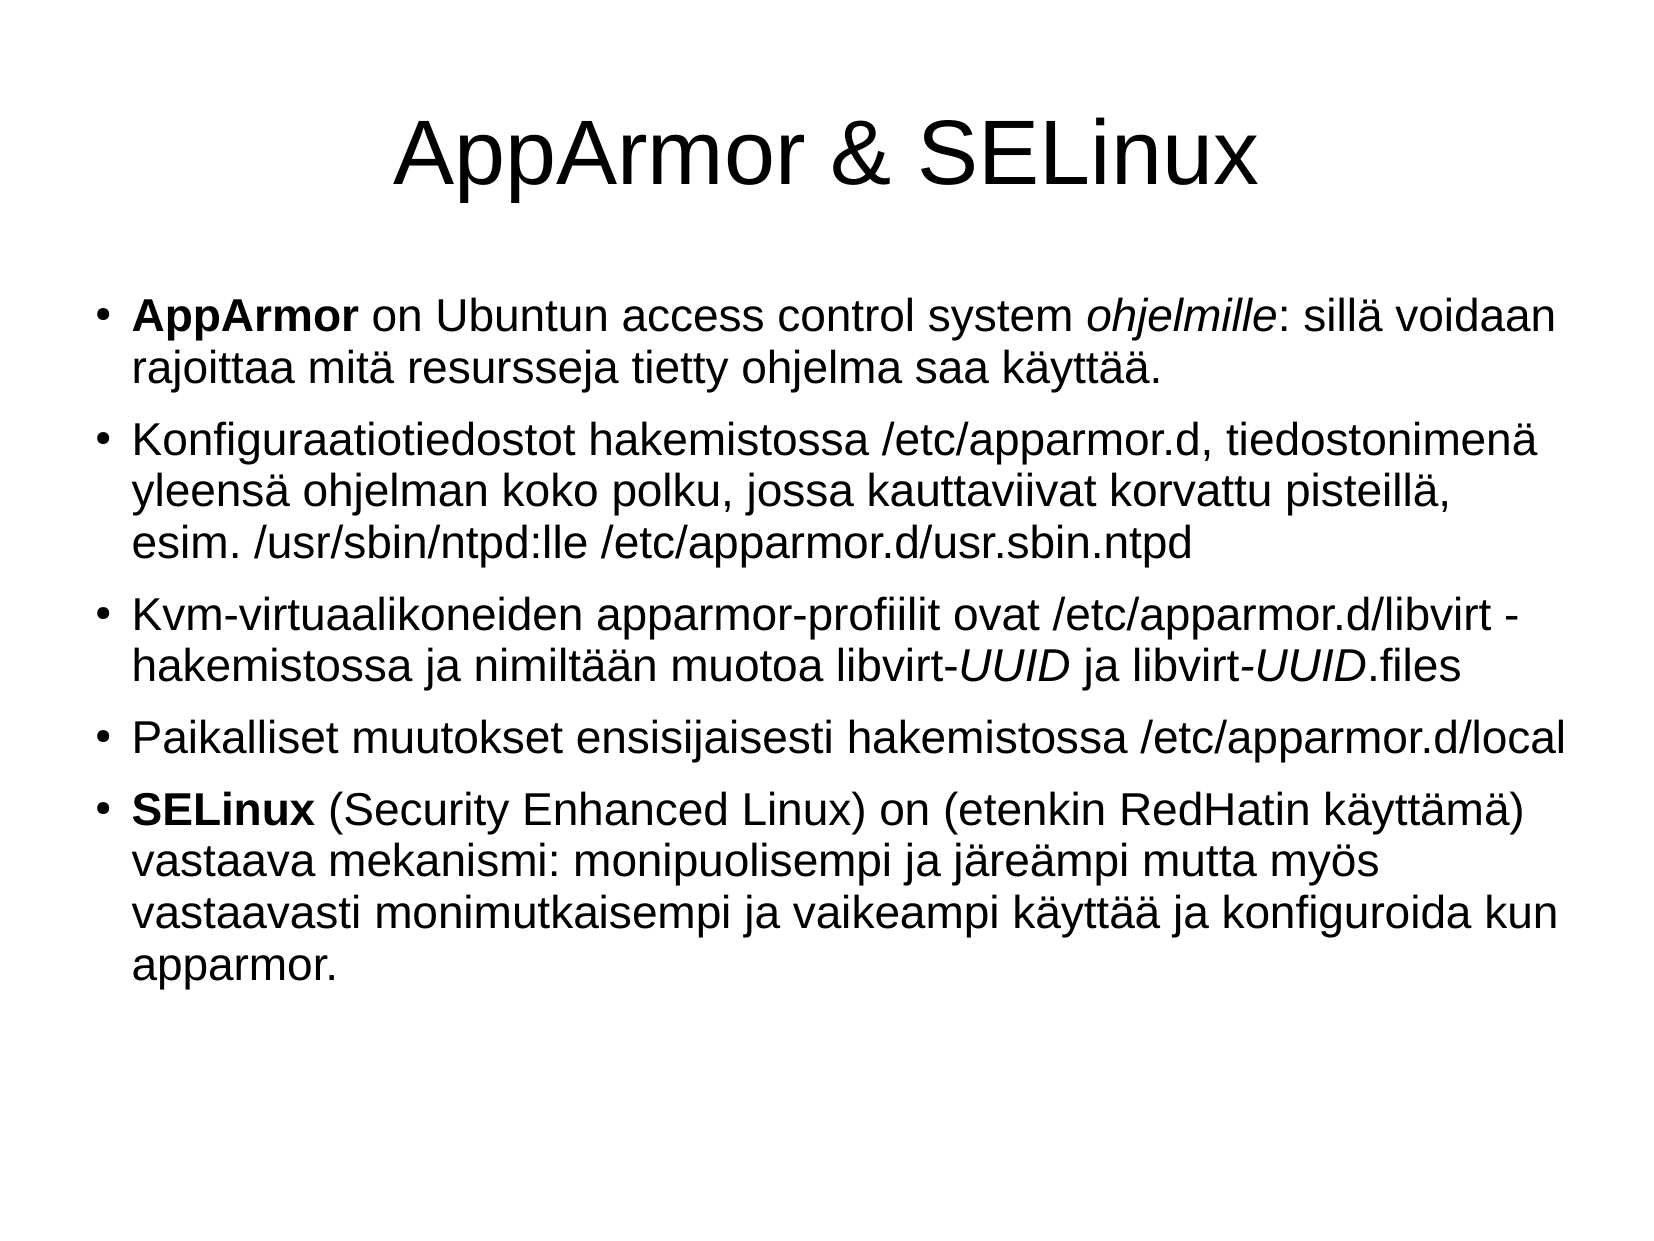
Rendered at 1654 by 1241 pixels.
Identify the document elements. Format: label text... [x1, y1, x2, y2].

list AppArmor on Ubuntun access control system ohjelmille: sillä voidaan rajoittaa mitä resursseja tietty ohjelma saa käyttää. Konfiguraatiotiedostot hakemistossa /etc/apparmor.d, tiedostonimenä yleensä ohjelman koko polku, jossa kauttaviivat korvattu pisteillä, esim. /usr/sbin/ntpd:lle /etc/apparmor.d/usr.sbin.ntpd Kvm-virtuaalikoneiden apparmor-profiilit ovat /etc/apparmor.d/libvirt -hakemistossa ja nimiltään muotoa libvirt-UUID ja libvirt-UUID.files Paikalliset muutokset ensisijaisesti hakemistossa /etc/apparmor.d/local SELinux (Security Enhanced Linux) on (etenkin RedHatin käyttämä) vastaava mekanismi: monipuolisempi ja järeämpi mutta myös vastaavasti monimutkaisempi ja vaikeampi käyttää ja konfiguroida kun apparmor. [82, 290, 1571, 1010]
title AppArmor & SELinux [82, 49, 1571, 257]
